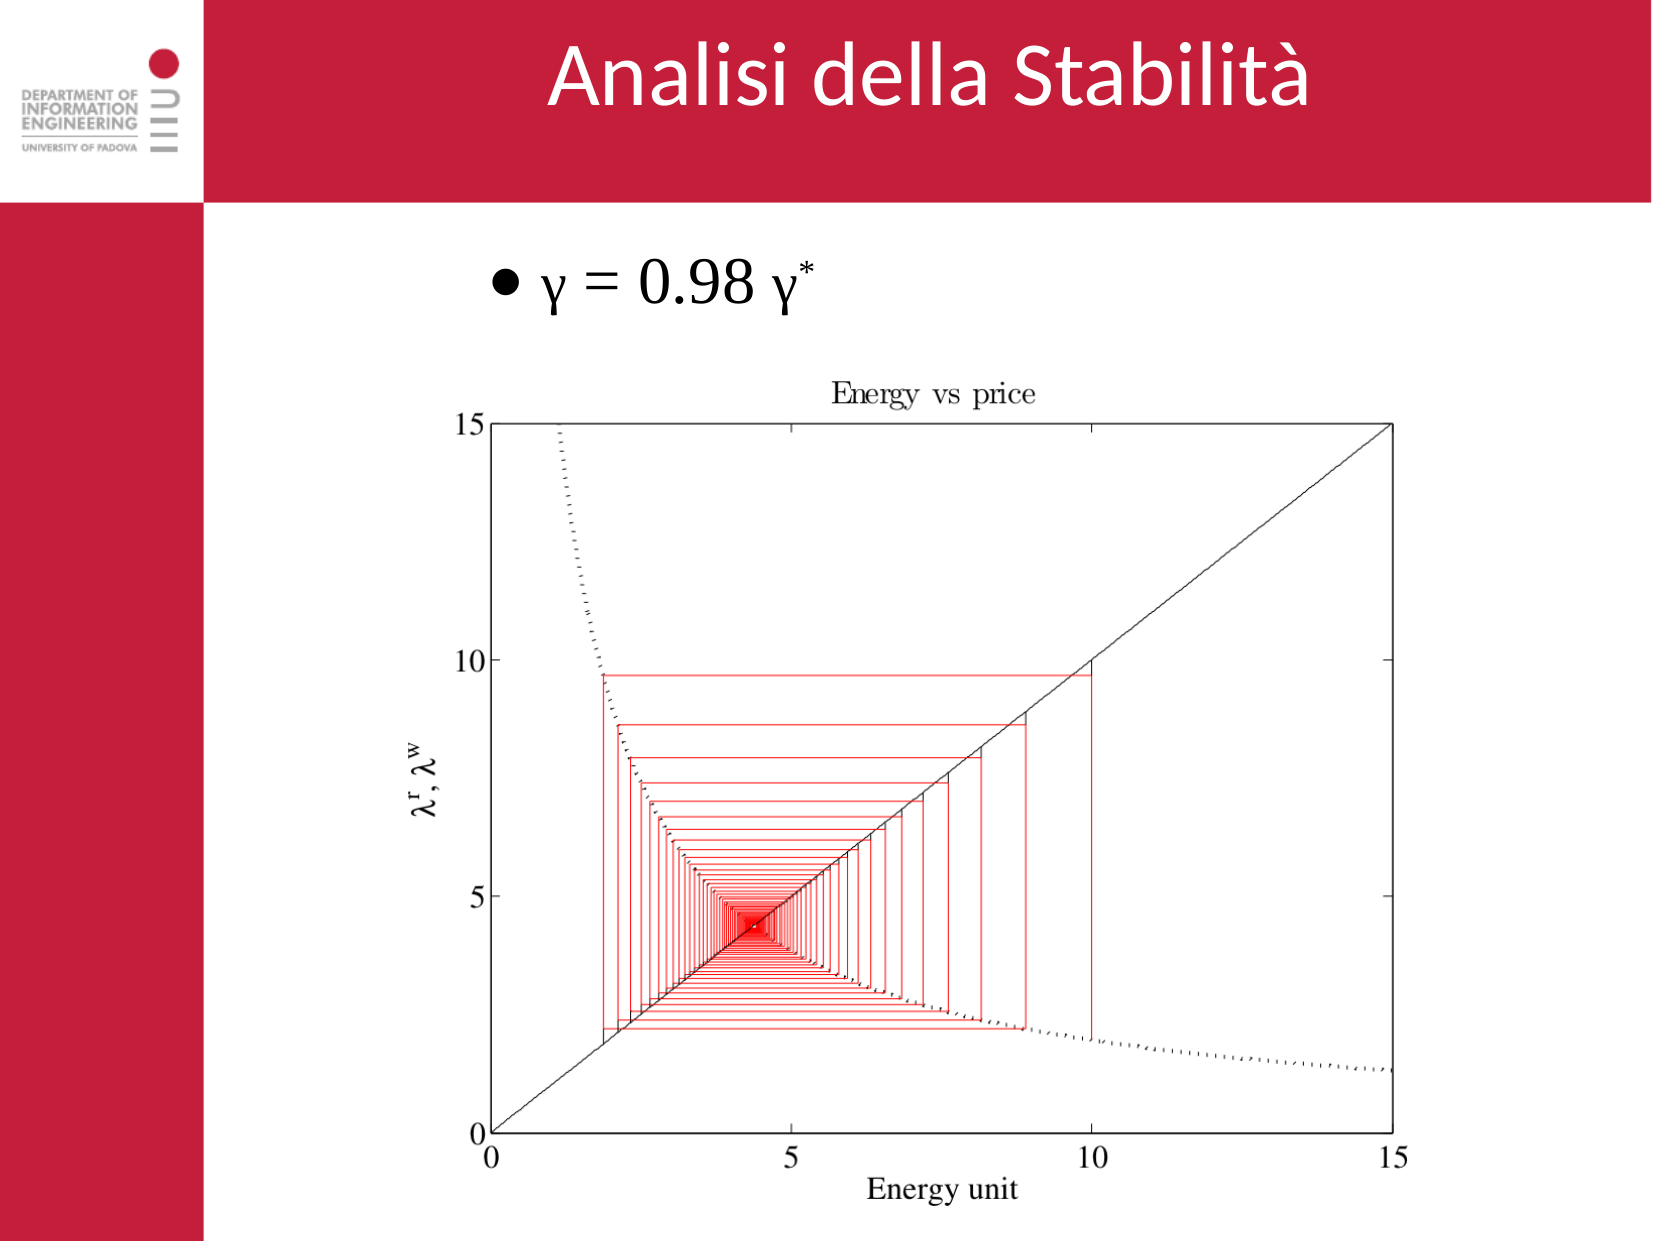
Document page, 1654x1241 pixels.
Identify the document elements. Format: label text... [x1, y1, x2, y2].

text_box • γ = 0.98 γ* [472, 236, 1093, 343]
text_box Analisi della Stabilità [206, 29, 1654, 178]
picture [0, 0, 1654, 1241]
